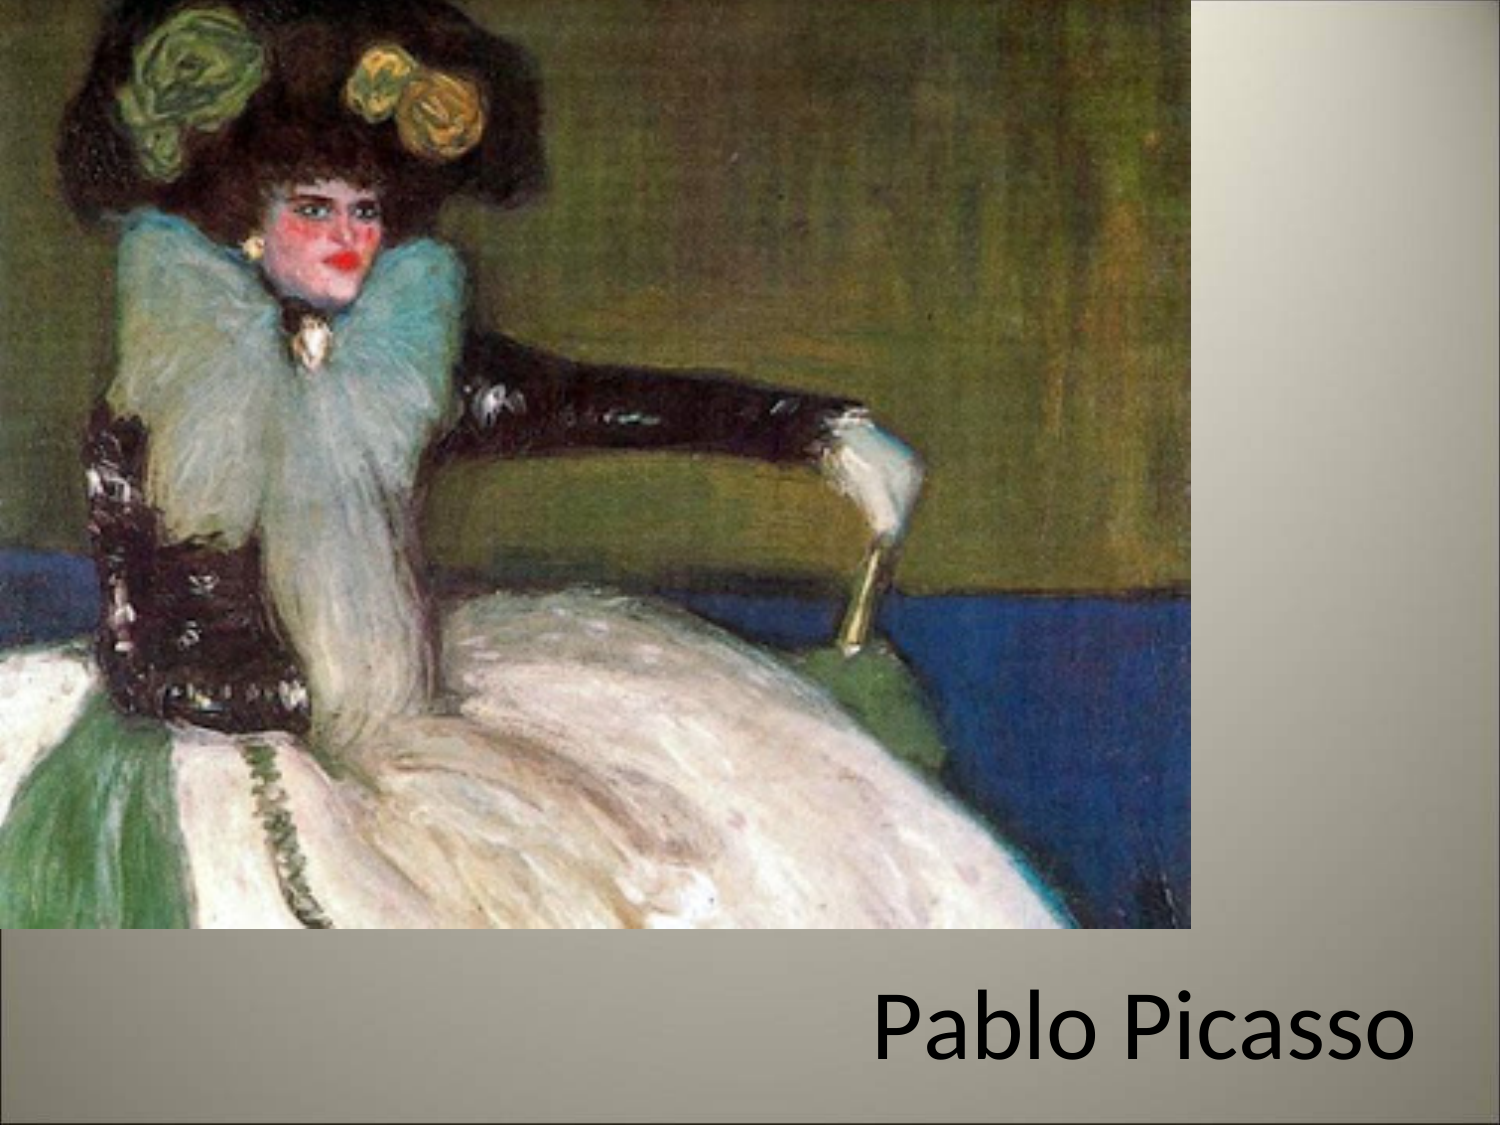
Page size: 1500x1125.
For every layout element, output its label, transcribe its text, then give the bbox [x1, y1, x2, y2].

text_box Pablo Picasso [795, 952, 1495, 1088]
picture [0, 0, 1500, 1125]
